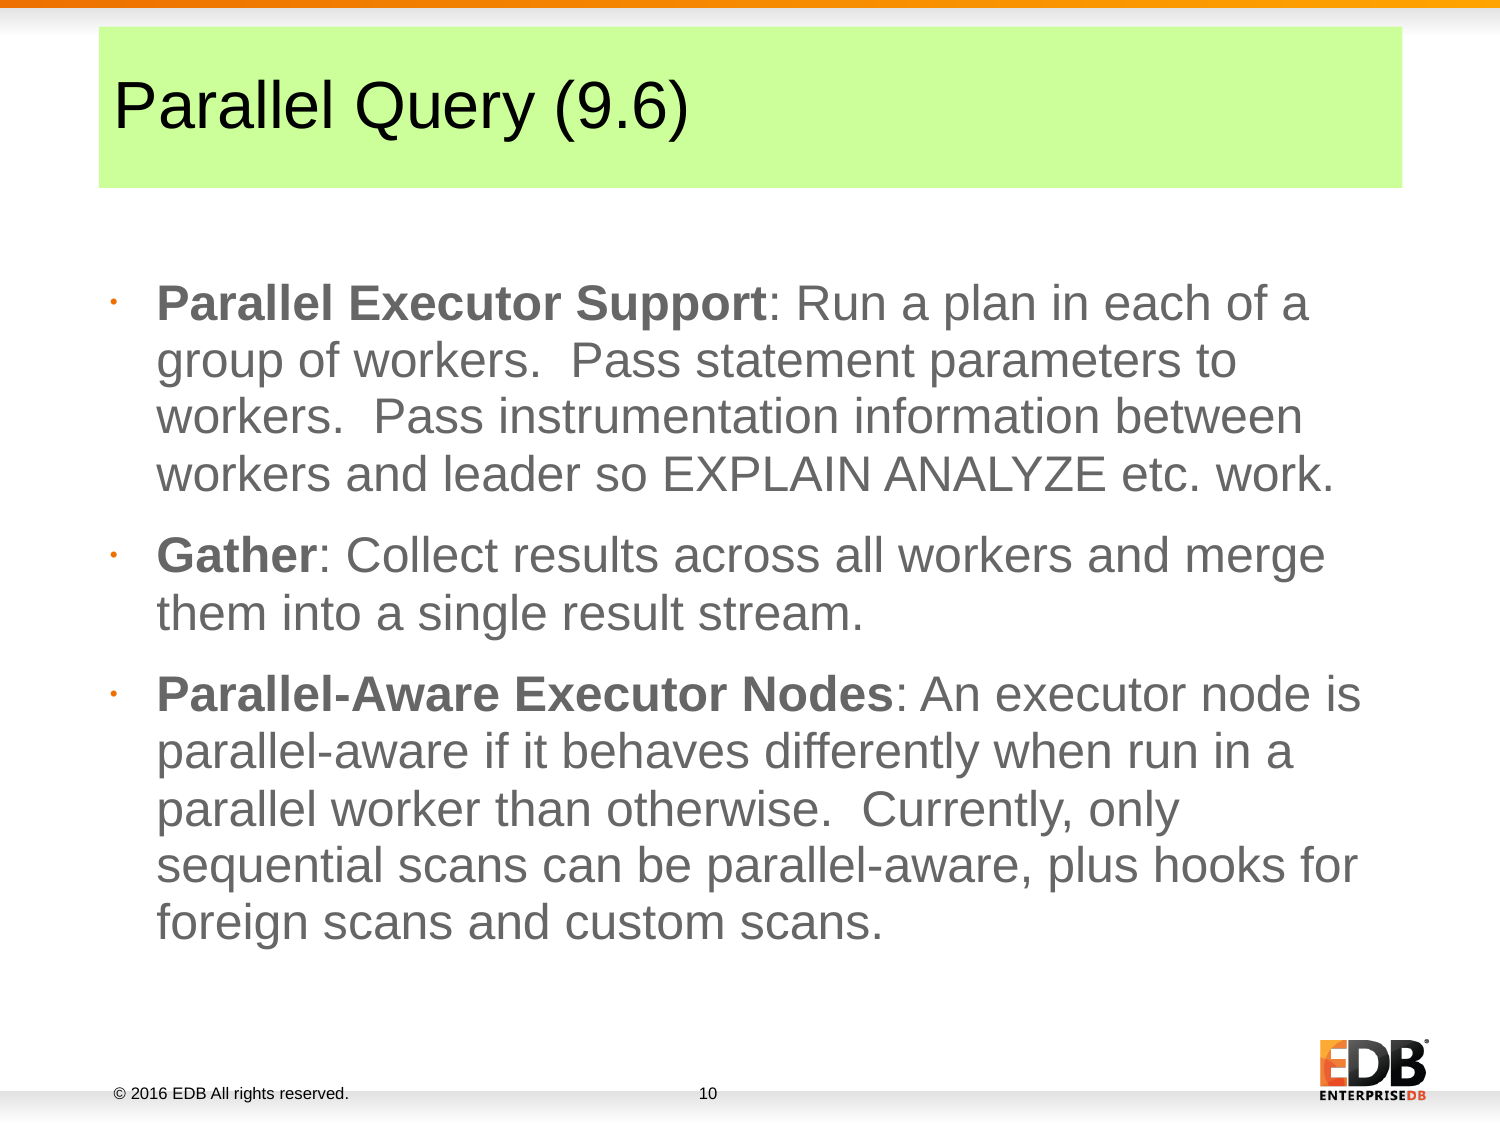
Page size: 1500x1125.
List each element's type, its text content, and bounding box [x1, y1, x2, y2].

list Parallel Executor Support: Run a plan in each of a group of workers. Pass statement parameters to workers. Pass instrumentation information between workers and leader so EXPLAIN ANALYZE etc. work. Gather: Collect results across all workers and merge them into a single result stream. Parallel-Aware Executor Nodes: An executor node is parallel-aware if it behaves differently when run in a parallel worker than otherwise. Currently, only sequential scans can be parallel-aware, plus hooks for foreign scans and custom scans. [94, 267, 1399, 988]
title Parallel Query (9.6) [98, 26, 1403, 188]
picture [1318, 1036, 1430, 1101]
